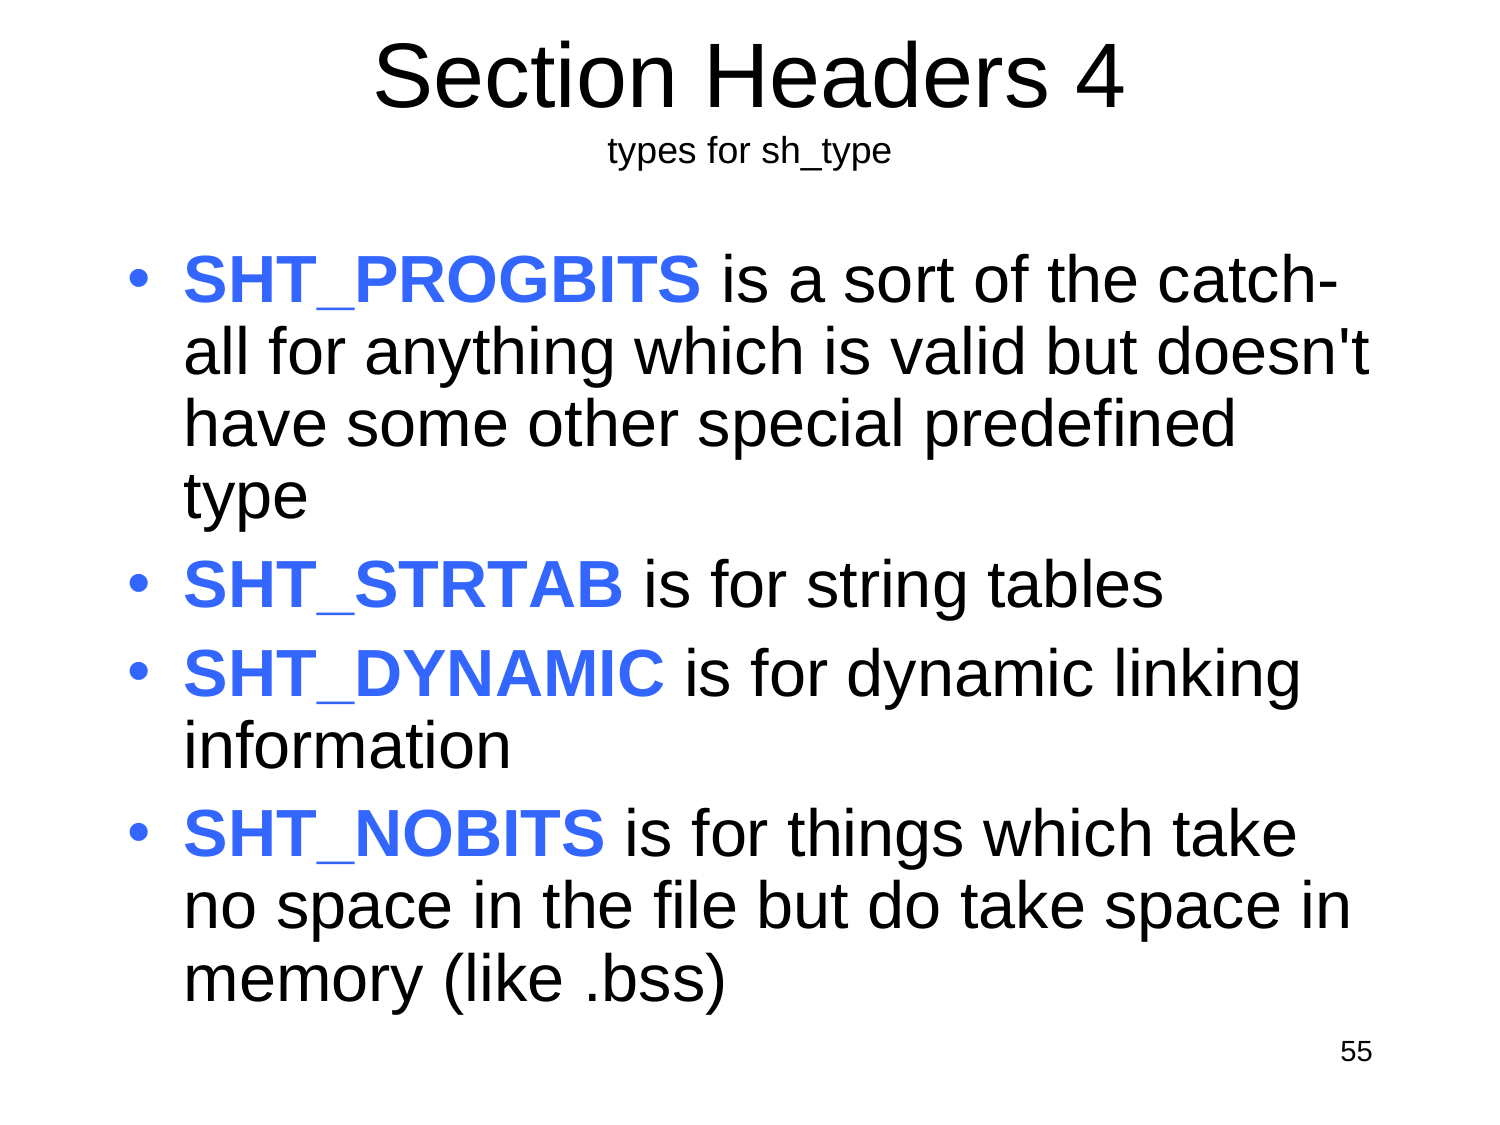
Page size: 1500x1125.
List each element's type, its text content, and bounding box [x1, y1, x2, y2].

title Section Headers 4 types for sh_type [0, 0, 1500, 188]
list SHT_PROGBITS is a sort of the catch-all for anything which is valid but doesn't have some other special predefined type SHT_STRTAB is for string tables SHT_DYNAMIC is for dynamic linking information SHT_NOBITS is for things which take no space in the file but do take space in memory (like .bss) [112, 237, 1388, 1051]
text_box <number> [1074, 1025, 1388, 1101]
